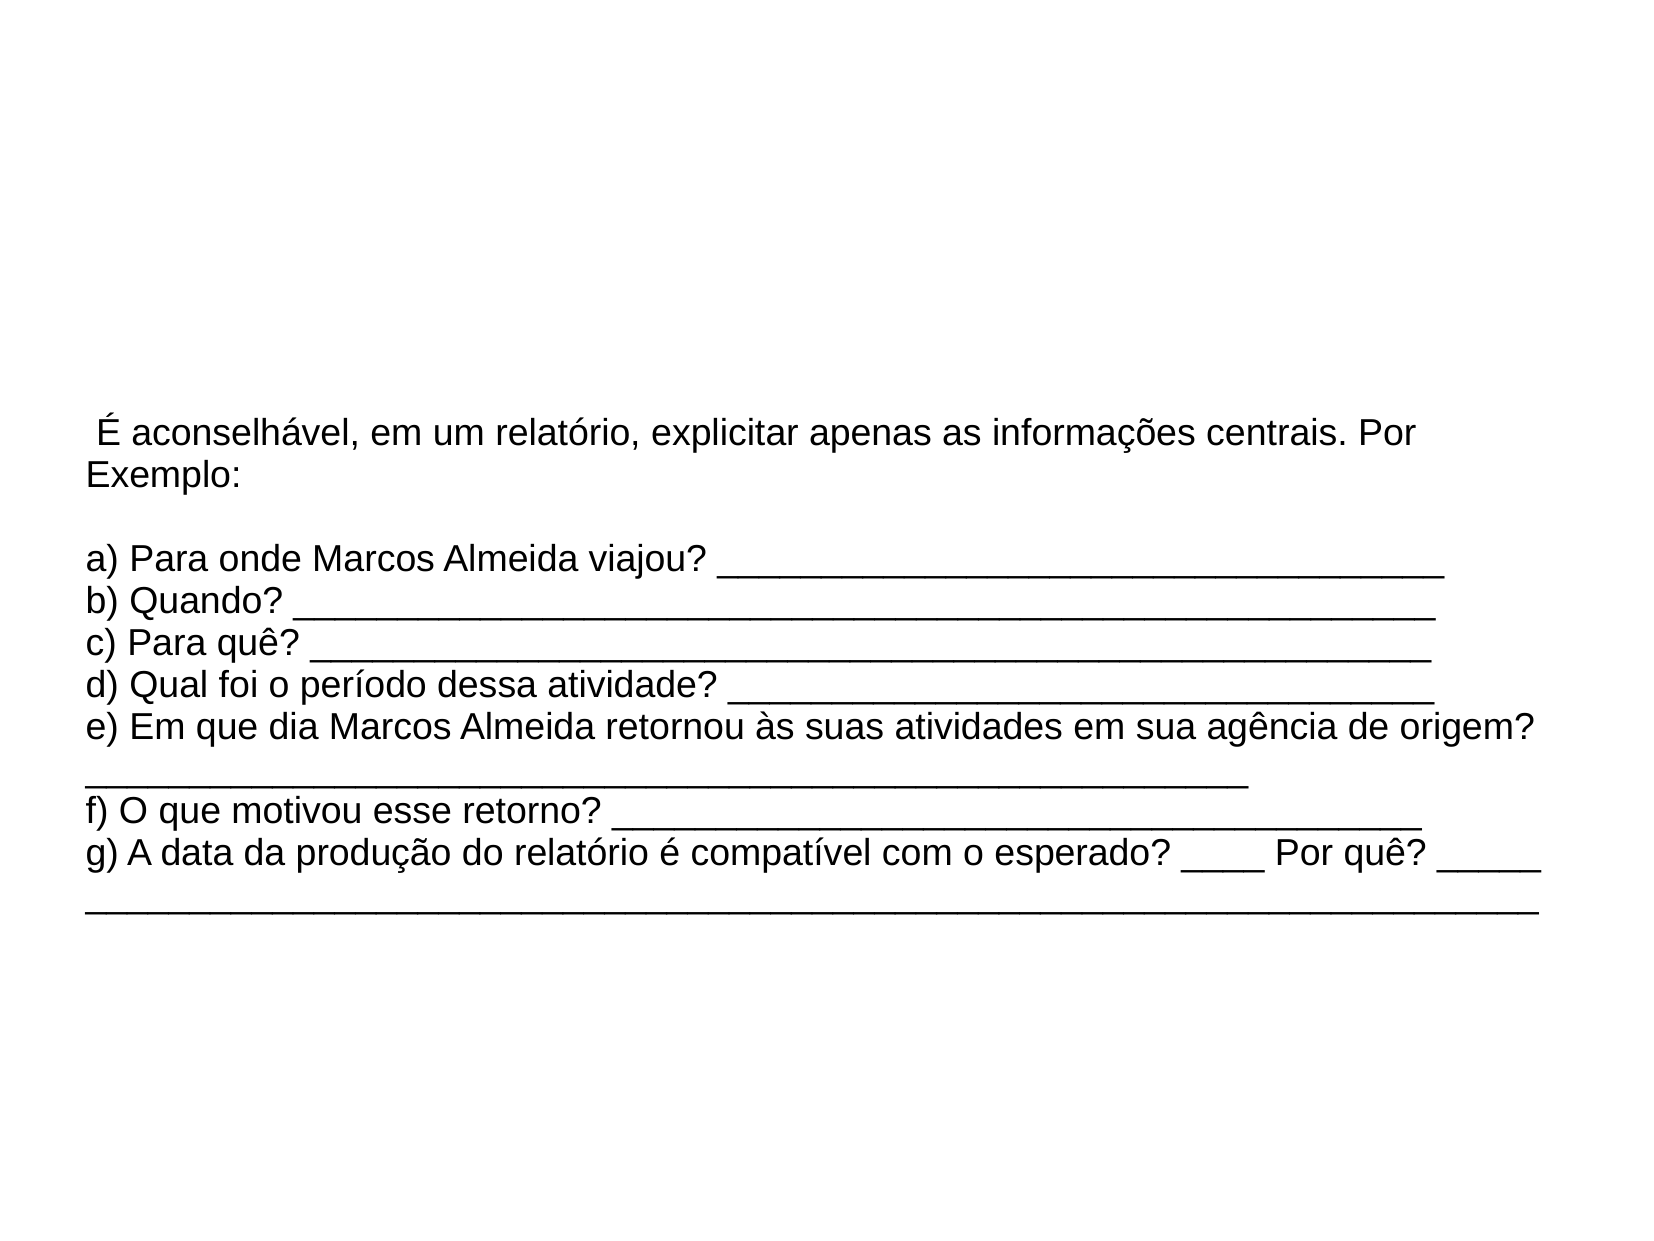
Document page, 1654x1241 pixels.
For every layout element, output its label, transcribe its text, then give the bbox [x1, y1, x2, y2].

text_box É aconselhável, em um relatório, explicitar apenas as informações centrais. Por Exemplo: a) Para onde Marcos Almeida viajou? ___________________________________ b) Quando? _______________________________________________________ c) Para quê? ______________________________________________________ d) Qual foi o período dessa atividade? __________________________________ e) Em que dia Marcos Almeida retornou às suas atividades em sua agência de origem? ________________________________________________________ f) O que motivou esse retorno? _______________________________________ g) A data da produção do relatório é compatível com o esperado? ____ Por quê? _____ ______________________________________________________________________ [70, 404, 1557, 1087]
